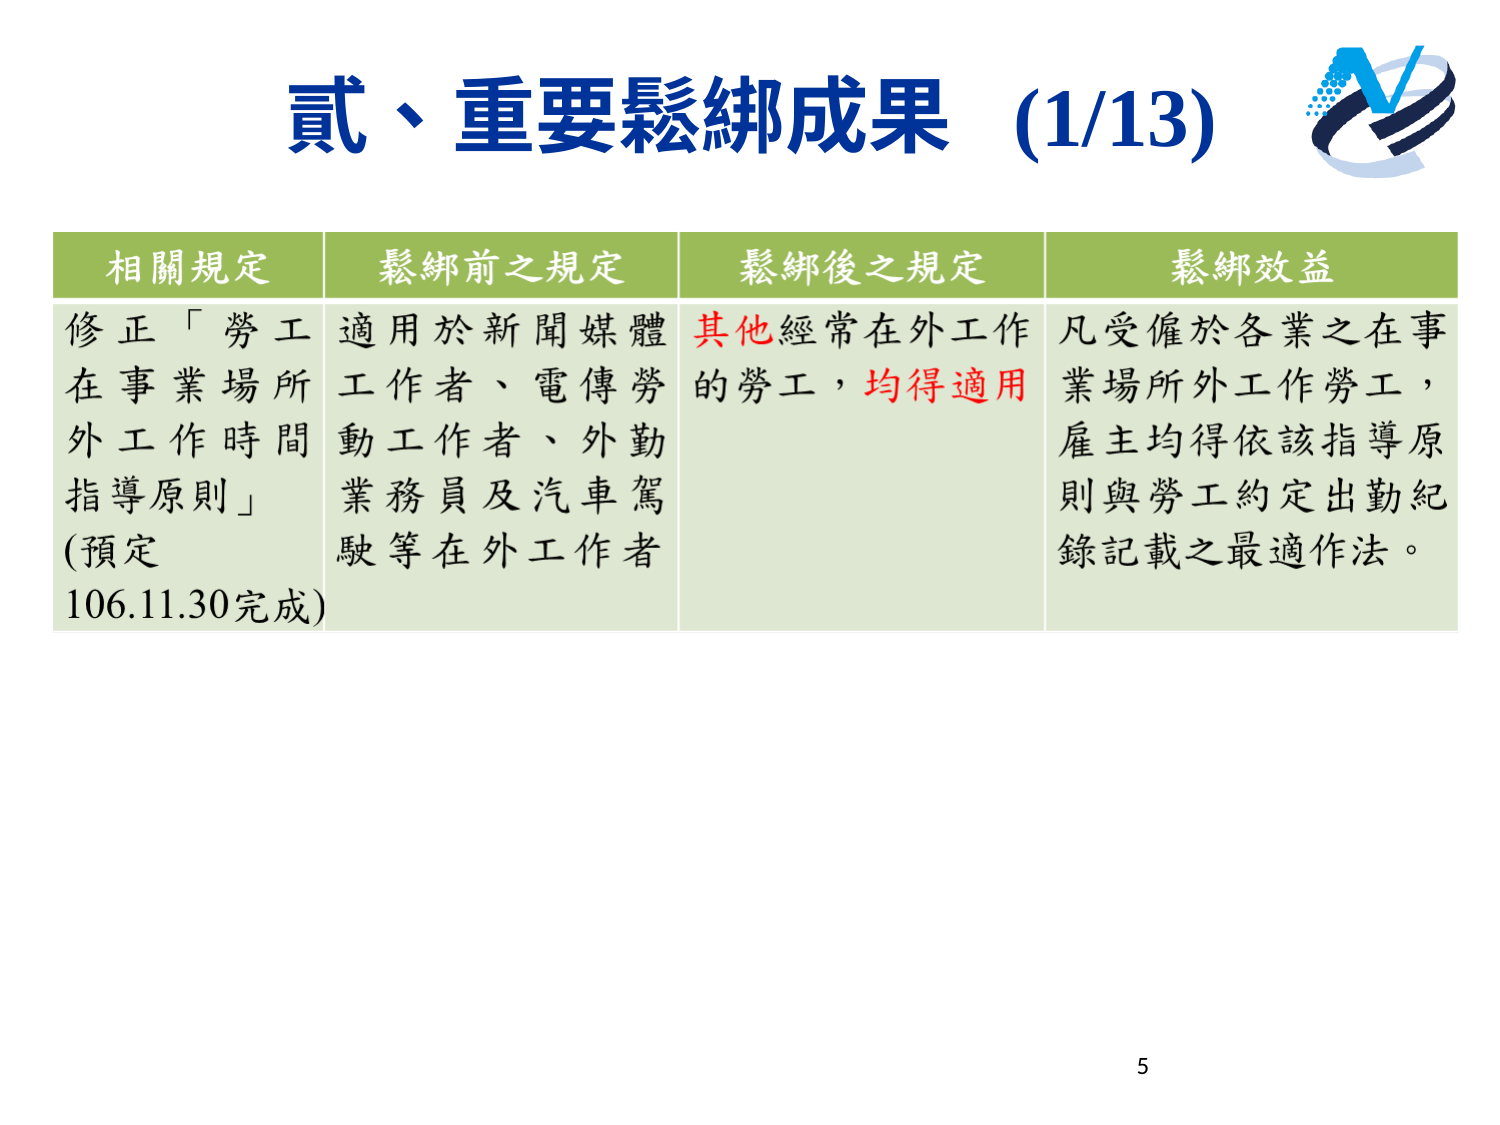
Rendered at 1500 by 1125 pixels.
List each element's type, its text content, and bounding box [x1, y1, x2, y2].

picture [52, 228, 1459, 654]
text_box 5 [1121, 1035, 1472, 1095]
title 貳、重要鬆綁成果 (1/13) [76, 19, 1427, 207]
